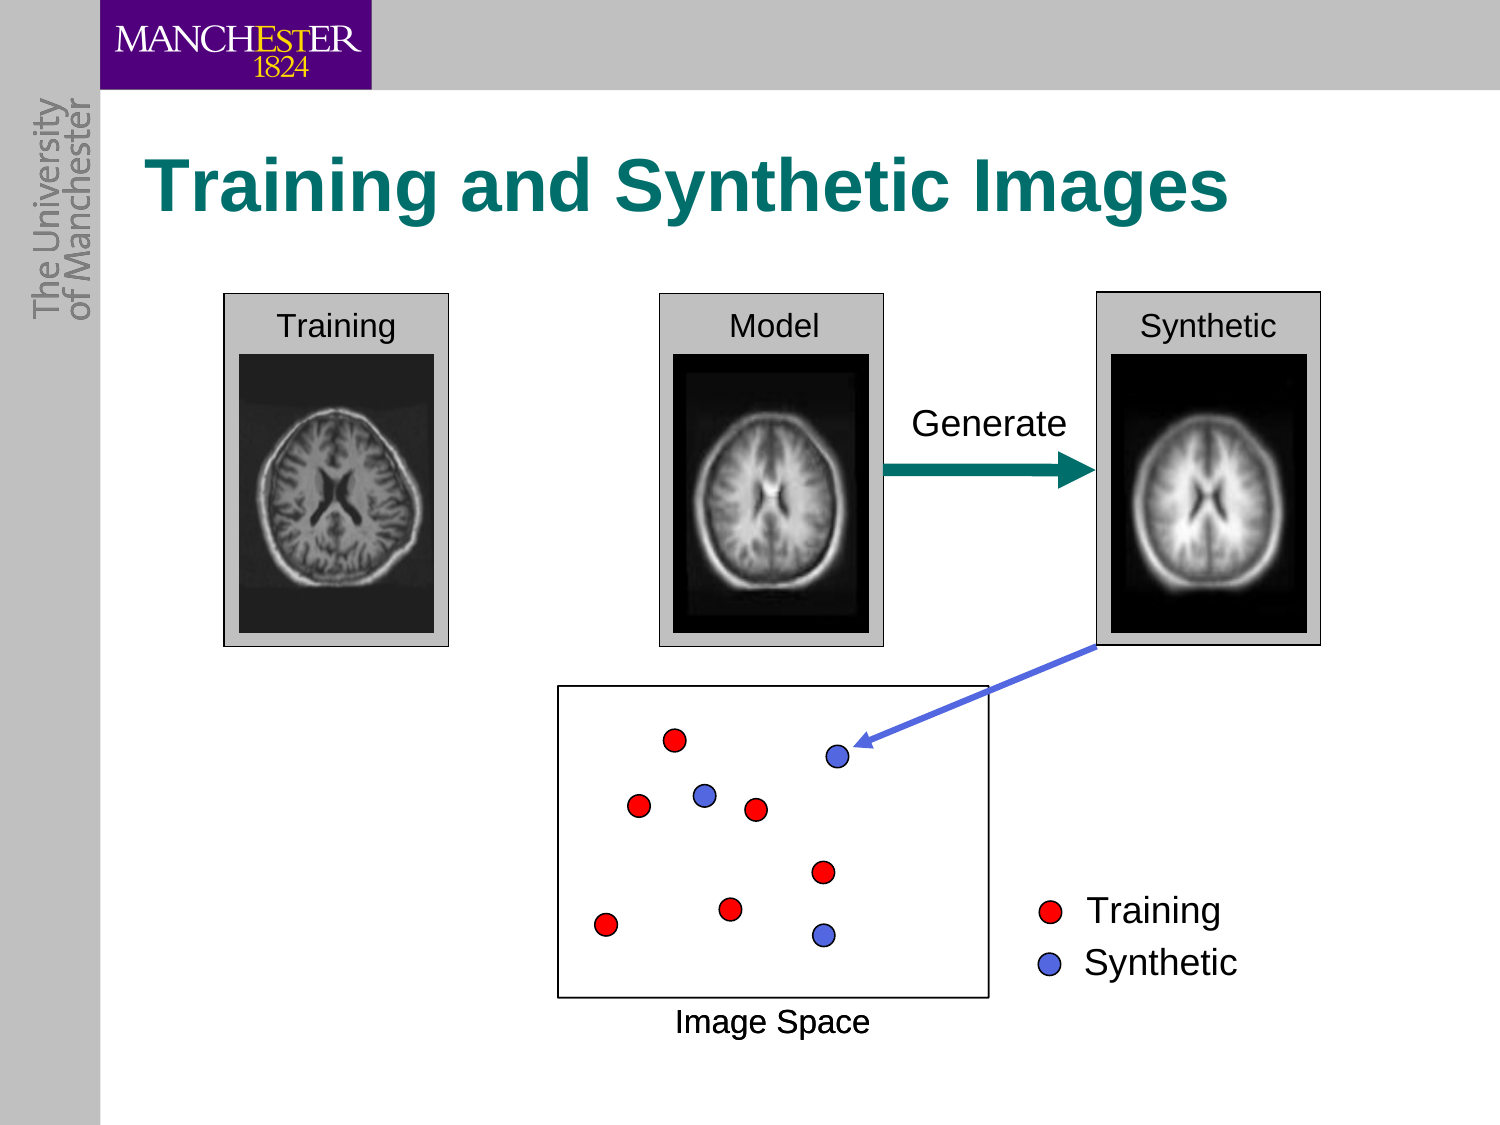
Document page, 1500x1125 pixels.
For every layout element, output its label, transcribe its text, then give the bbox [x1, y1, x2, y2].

title Training and Synthetic Images [129, 120, 1406, 251]
text_box [663, 729, 686, 752]
text_box [812, 924, 835, 947]
picture [0, 0, 372, 320]
text_box Synthetic [1124, 299, 1292, 353]
text_box [744, 798, 768, 822]
text_box [1038, 953, 1061, 976]
text_box [627, 794, 651, 818]
text_box Training [261, 299, 412, 353]
text_box [224, 293, 449, 647]
text_box [1039, 901, 1062, 924]
picture [673, 354, 869, 633]
text_box [1096, 291, 1321, 645]
text_box Model [714, 299, 835, 353]
picture [239, 354, 434, 633]
text_box [693, 784, 716, 808]
text_box [826, 745, 849, 768]
text_box Generate [896, 395, 1084, 453]
picture [1111, 354, 1307, 633]
text_box [594, 913, 618, 937]
text_box Image Space [660, 995, 887, 1049]
text_box Synthetic [1069, 936, 1254, 991]
text_box [659, 293, 884, 647]
text_box Training [1071, 884, 1238, 936]
text_box [812, 861, 835, 884]
text_box [719, 898, 742, 921]
